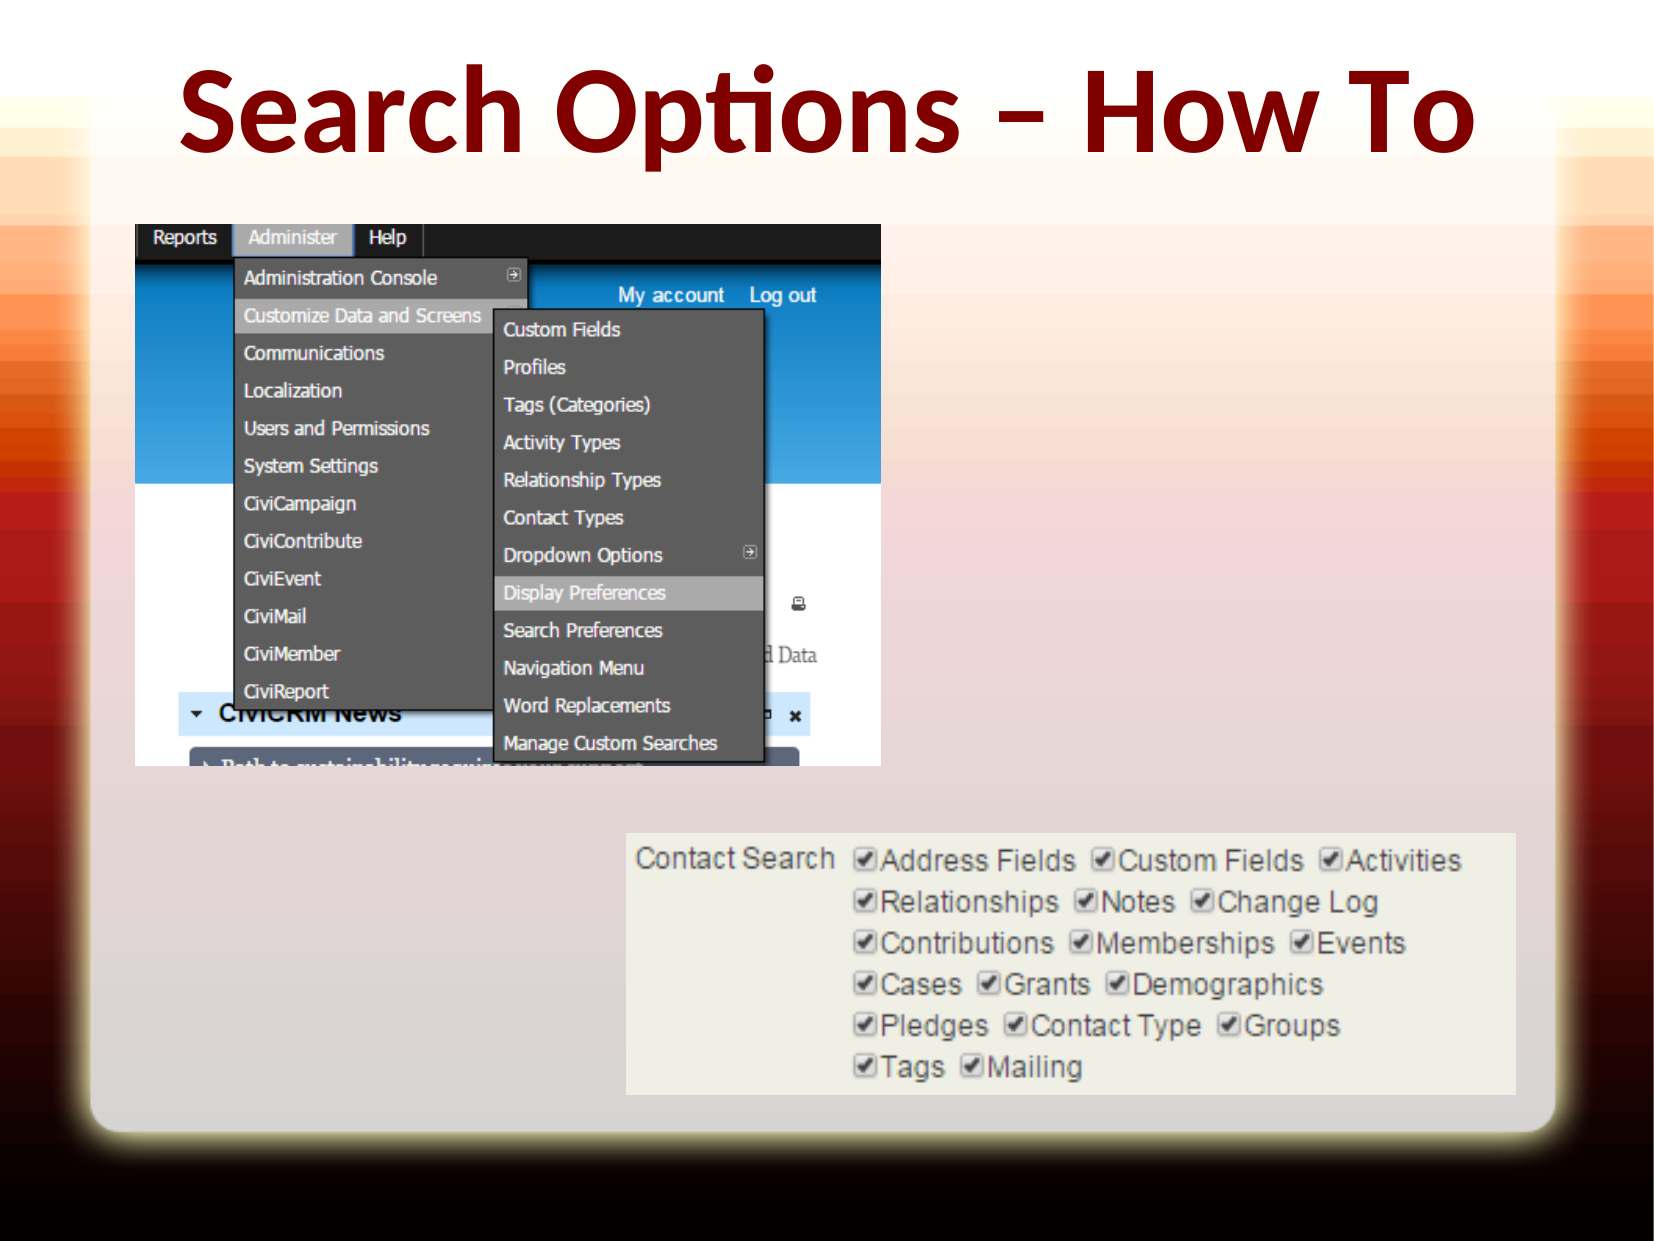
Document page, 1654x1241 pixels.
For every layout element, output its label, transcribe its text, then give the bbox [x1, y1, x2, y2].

title Search Options – How To [120, 17, 1538, 226]
picture [0, 0, 1654, 1241]
